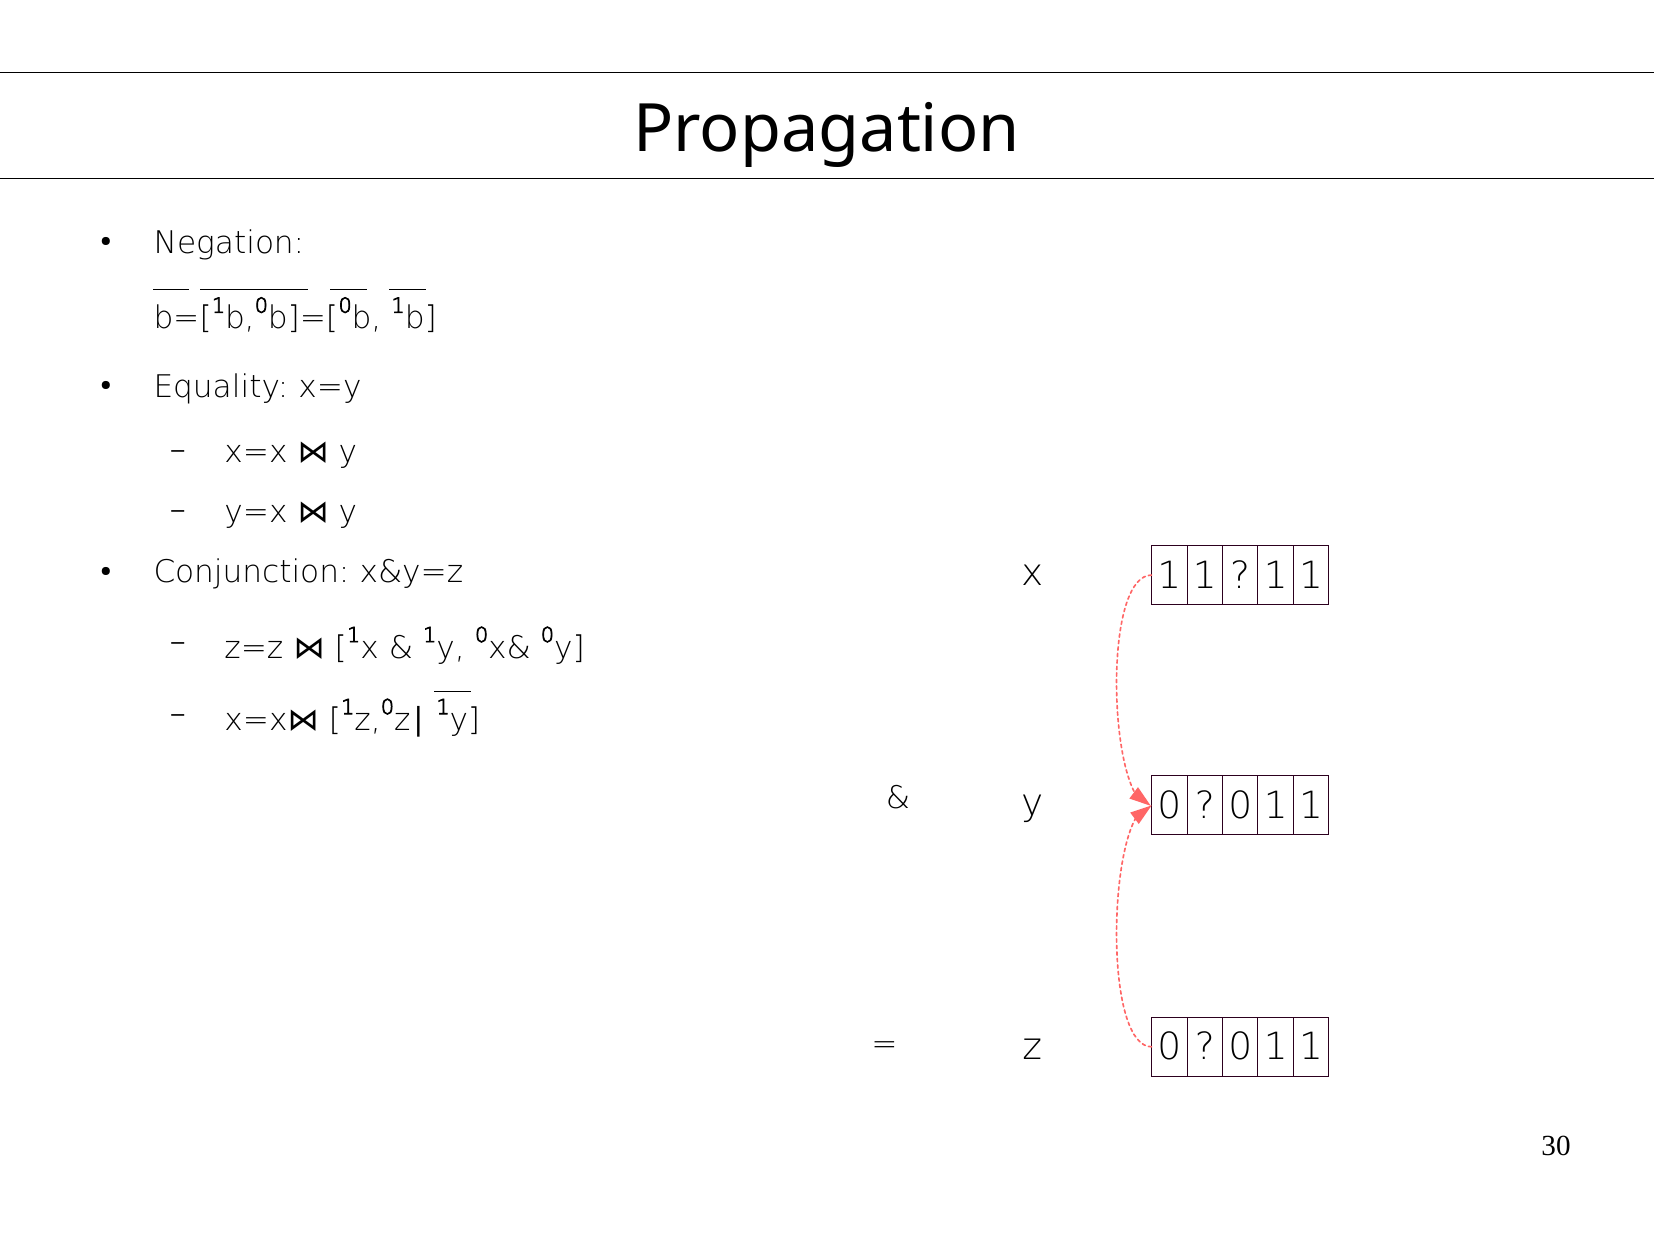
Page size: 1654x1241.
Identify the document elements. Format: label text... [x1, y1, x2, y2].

text_box z [1007, 1017, 1058, 1077]
text_box 0 [1222, 775, 1257, 835]
text_box = [871, 1025, 910, 1068]
text_box 0 [1151, 1017, 1187, 1077]
text_box Propagation [0, 72, 1654, 166]
text_box 1 [1257, 1017, 1293, 1077]
list Negation: b=[1b,0b]=[0b, 1b] Equality: x=y x=x ⋈ y y=x ⋈ y Conjunction: x&y=z z=z ⋈ [1x & 1y, 0x& 0y] x=x⋈ [1z,0z∣ 1y] [82, 224, 1241, 1193]
text_box ? [1187, 775, 1222, 835]
text_box 1 [1293, 775, 1329, 835]
text_box 1 [1257, 545, 1293, 605]
text_box ? [1187, 1017, 1222, 1077]
text_box y [1006, 773, 1059, 833]
text_box 0 [1222, 1017, 1257, 1077]
text_box 1 [1293, 545, 1329, 605]
text_box 1 [1151, 545, 1187, 605]
text_box 0 [1151, 775, 1187, 835]
text_box 1 [1187, 545, 1222, 605]
text_box ? [1222, 545, 1257, 605]
text_box 1 [1257, 775, 1293, 835]
text_box 1 [1293, 1017, 1329, 1077]
text_box x [1006, 543, 1059, 603]
text_box & [885, 779, 936, 832]
